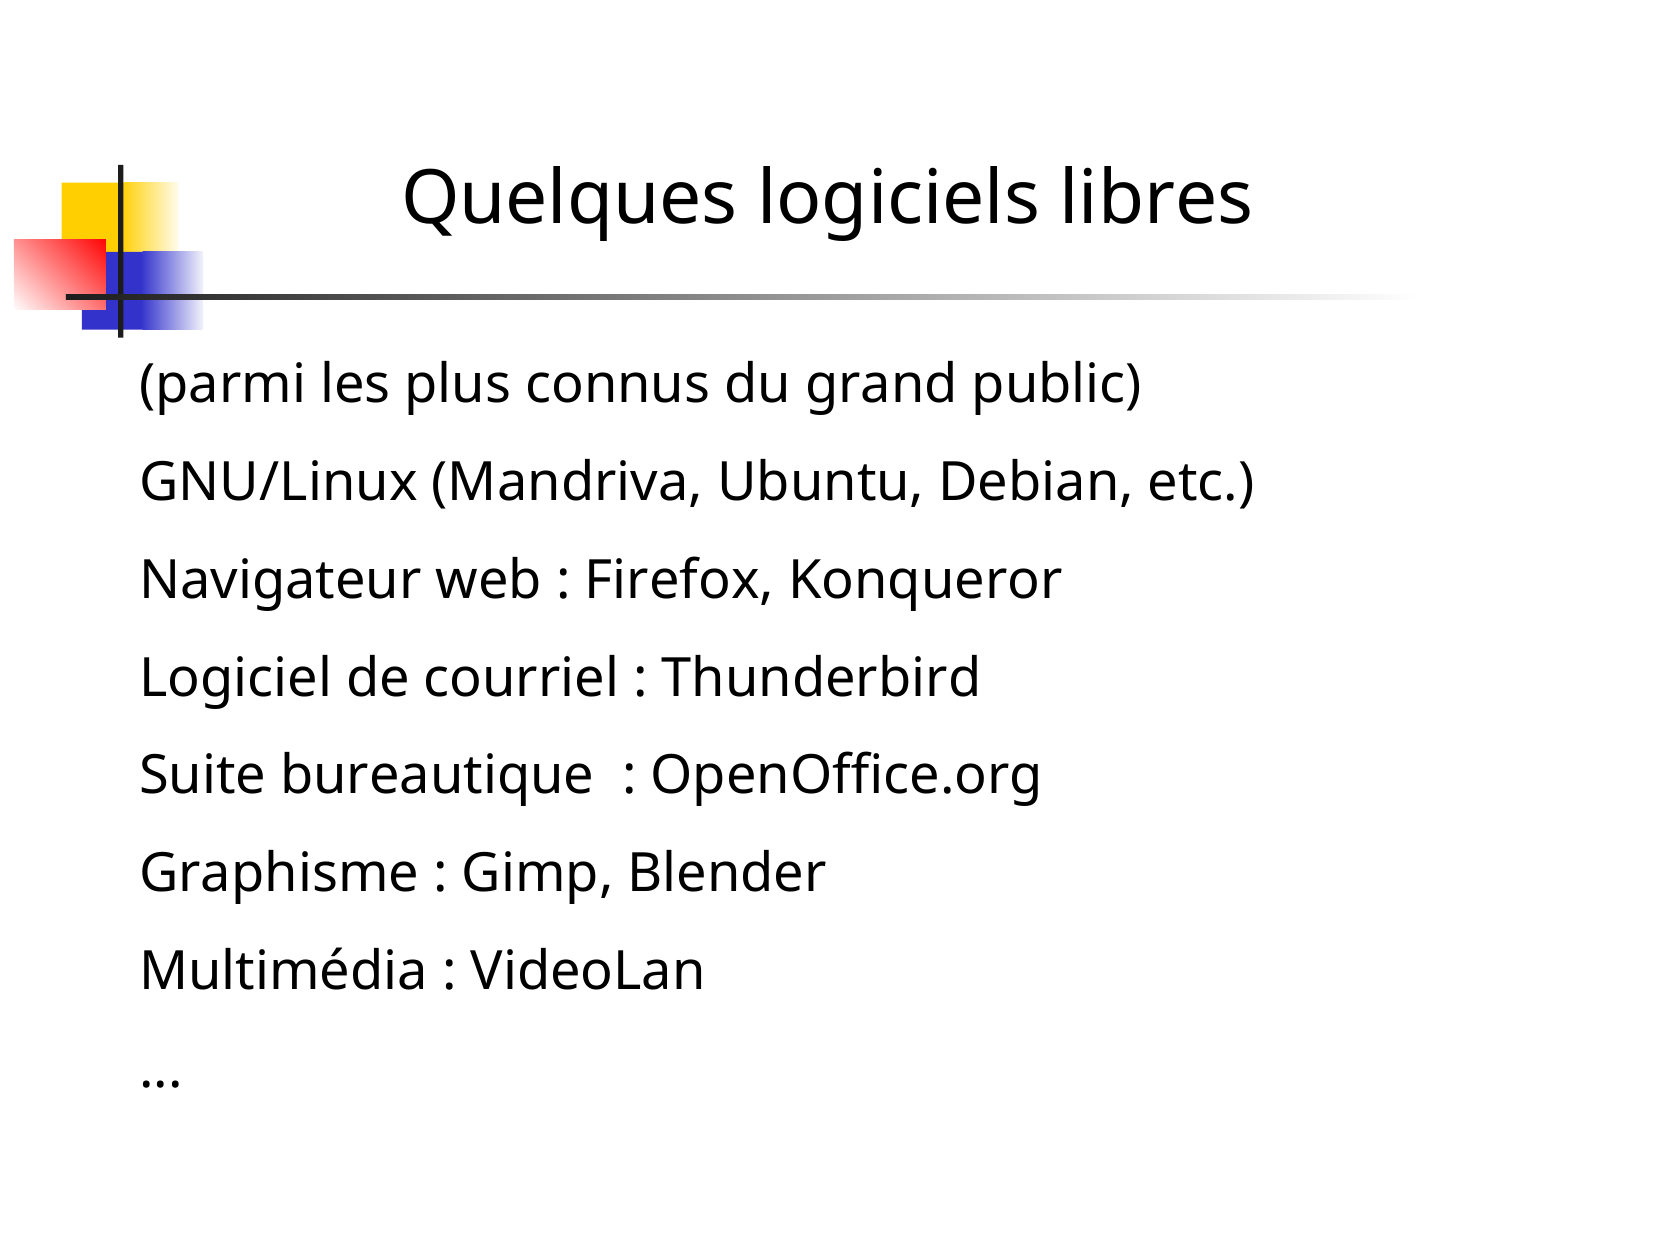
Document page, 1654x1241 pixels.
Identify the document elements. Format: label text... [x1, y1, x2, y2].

title Quelques logiciels libres [121, 83, 1534, 307]
list (parmi les plus connus du grand public) GNU/Linux (Mandriva, Ubuntu, Debian, etc.) Navigateur web : Firefox, Konqueror Logiciel de courriel : Thunderbird Suite bureautique : OpenOffice.org Graphisme : Gimp, Blender Multimédia : VideoLan ... [121, 344, 1534, 1151]
